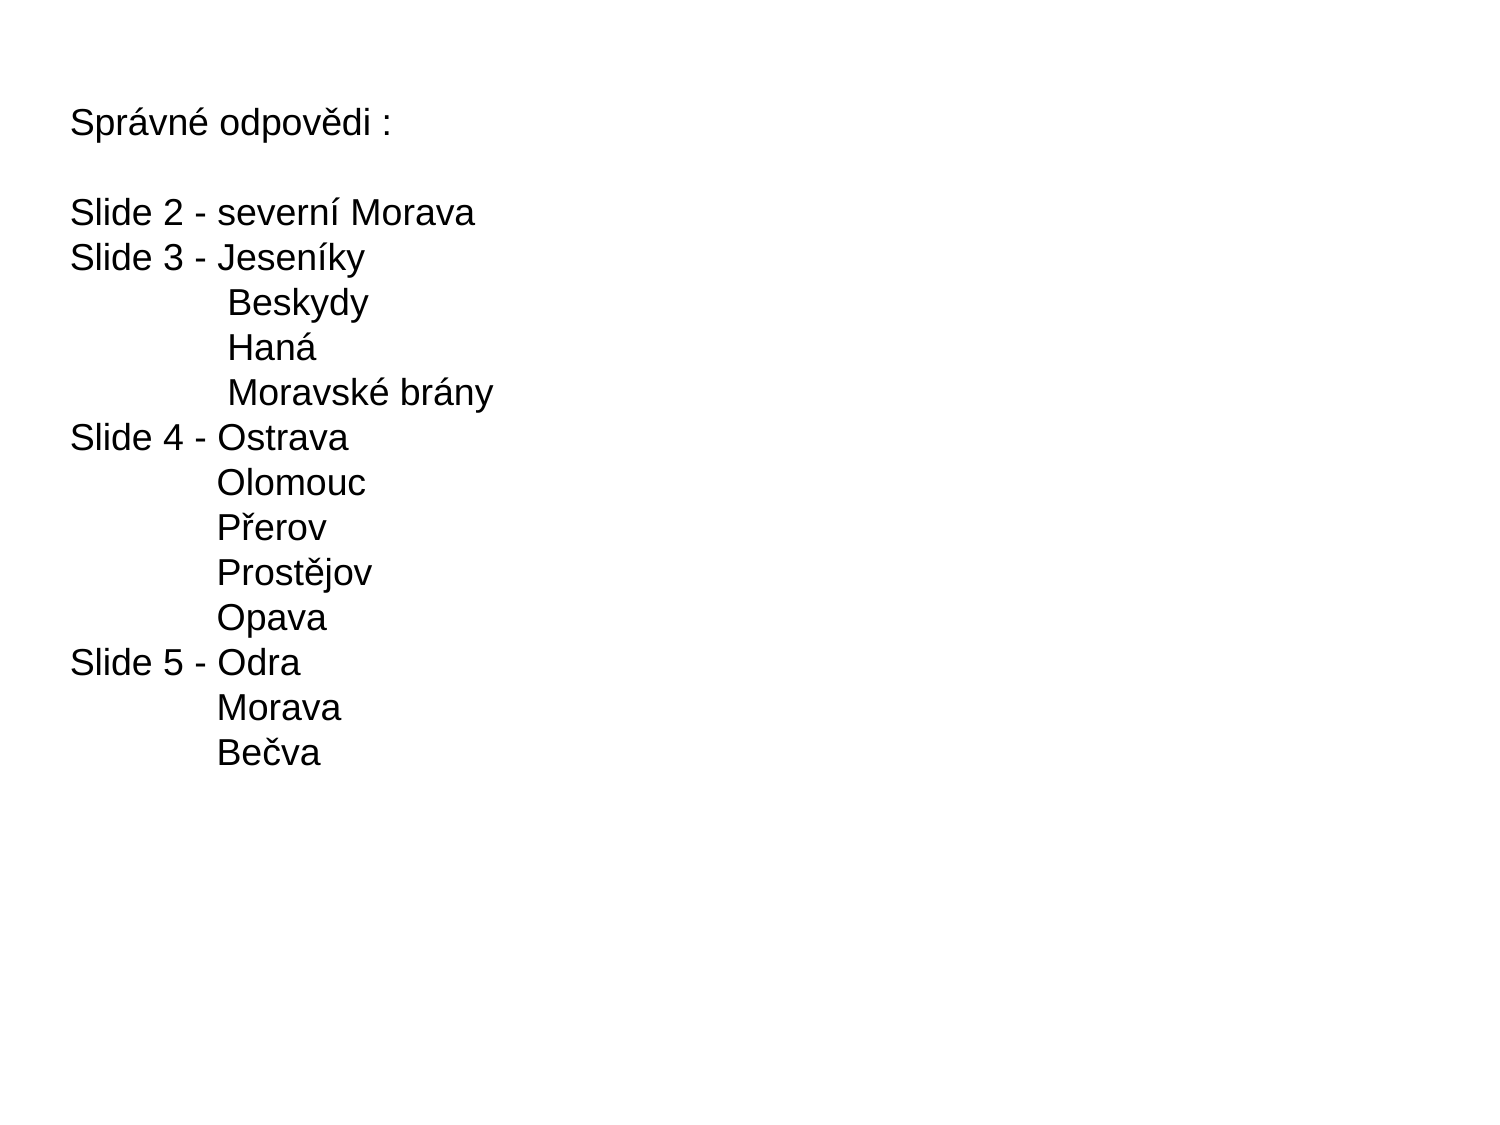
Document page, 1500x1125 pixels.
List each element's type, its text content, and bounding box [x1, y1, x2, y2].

text_box Správné odpovědi : Slide 2 - severní Morava Slide 3 - Jeseníky Beskydy Haná Moravské brány Slide 4 - Ostrava Olomouc Přerov Prostějov Opava Slide 5 - Odra Morava Bečva [54, 90, 519, 916]
